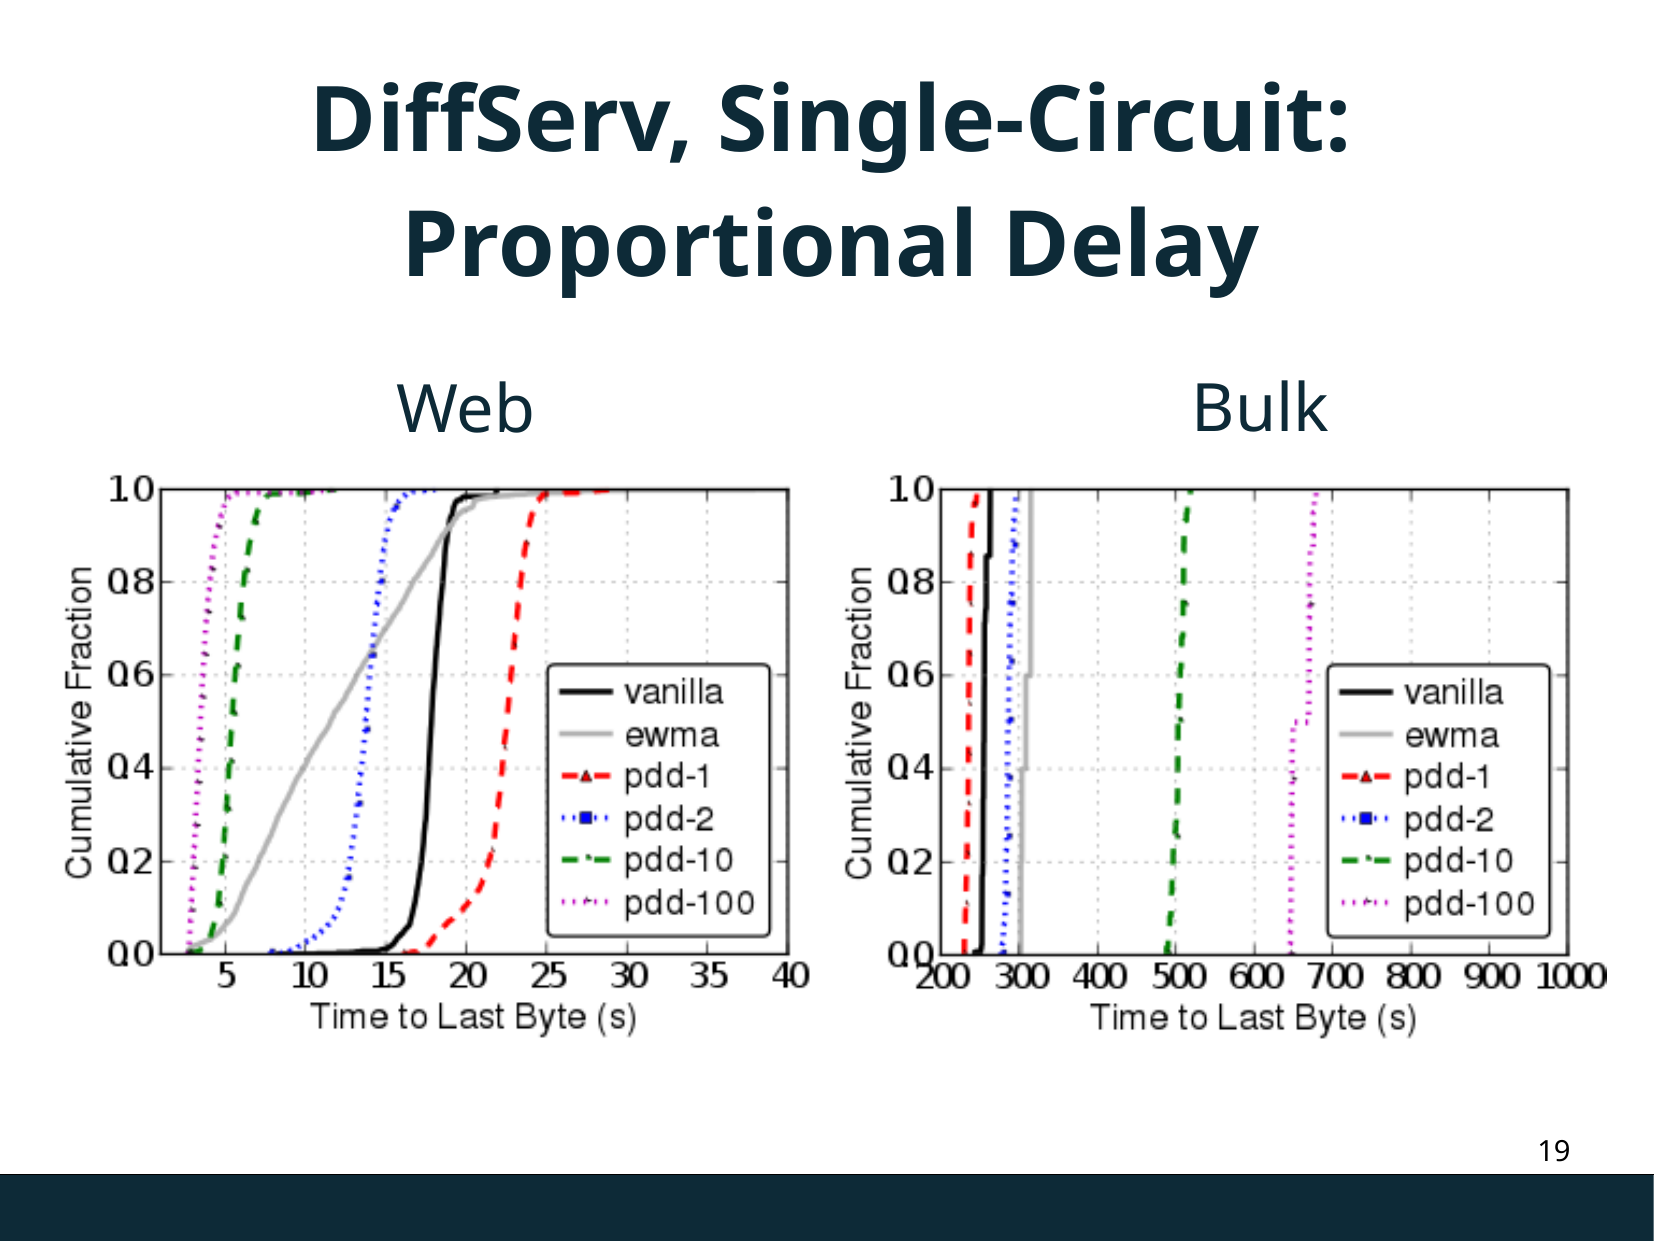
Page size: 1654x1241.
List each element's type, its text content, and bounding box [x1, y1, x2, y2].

text_box Web [285, 354, 646, 446]
title DiffServ, Single-Circuit: Proportional Delay [86, 72, 1575, 285]
text_box Bulk [1140, 352, 1381, 445]
picture [833, 461, 1607, 1043]
picture [53, 461, 827, 1043]
